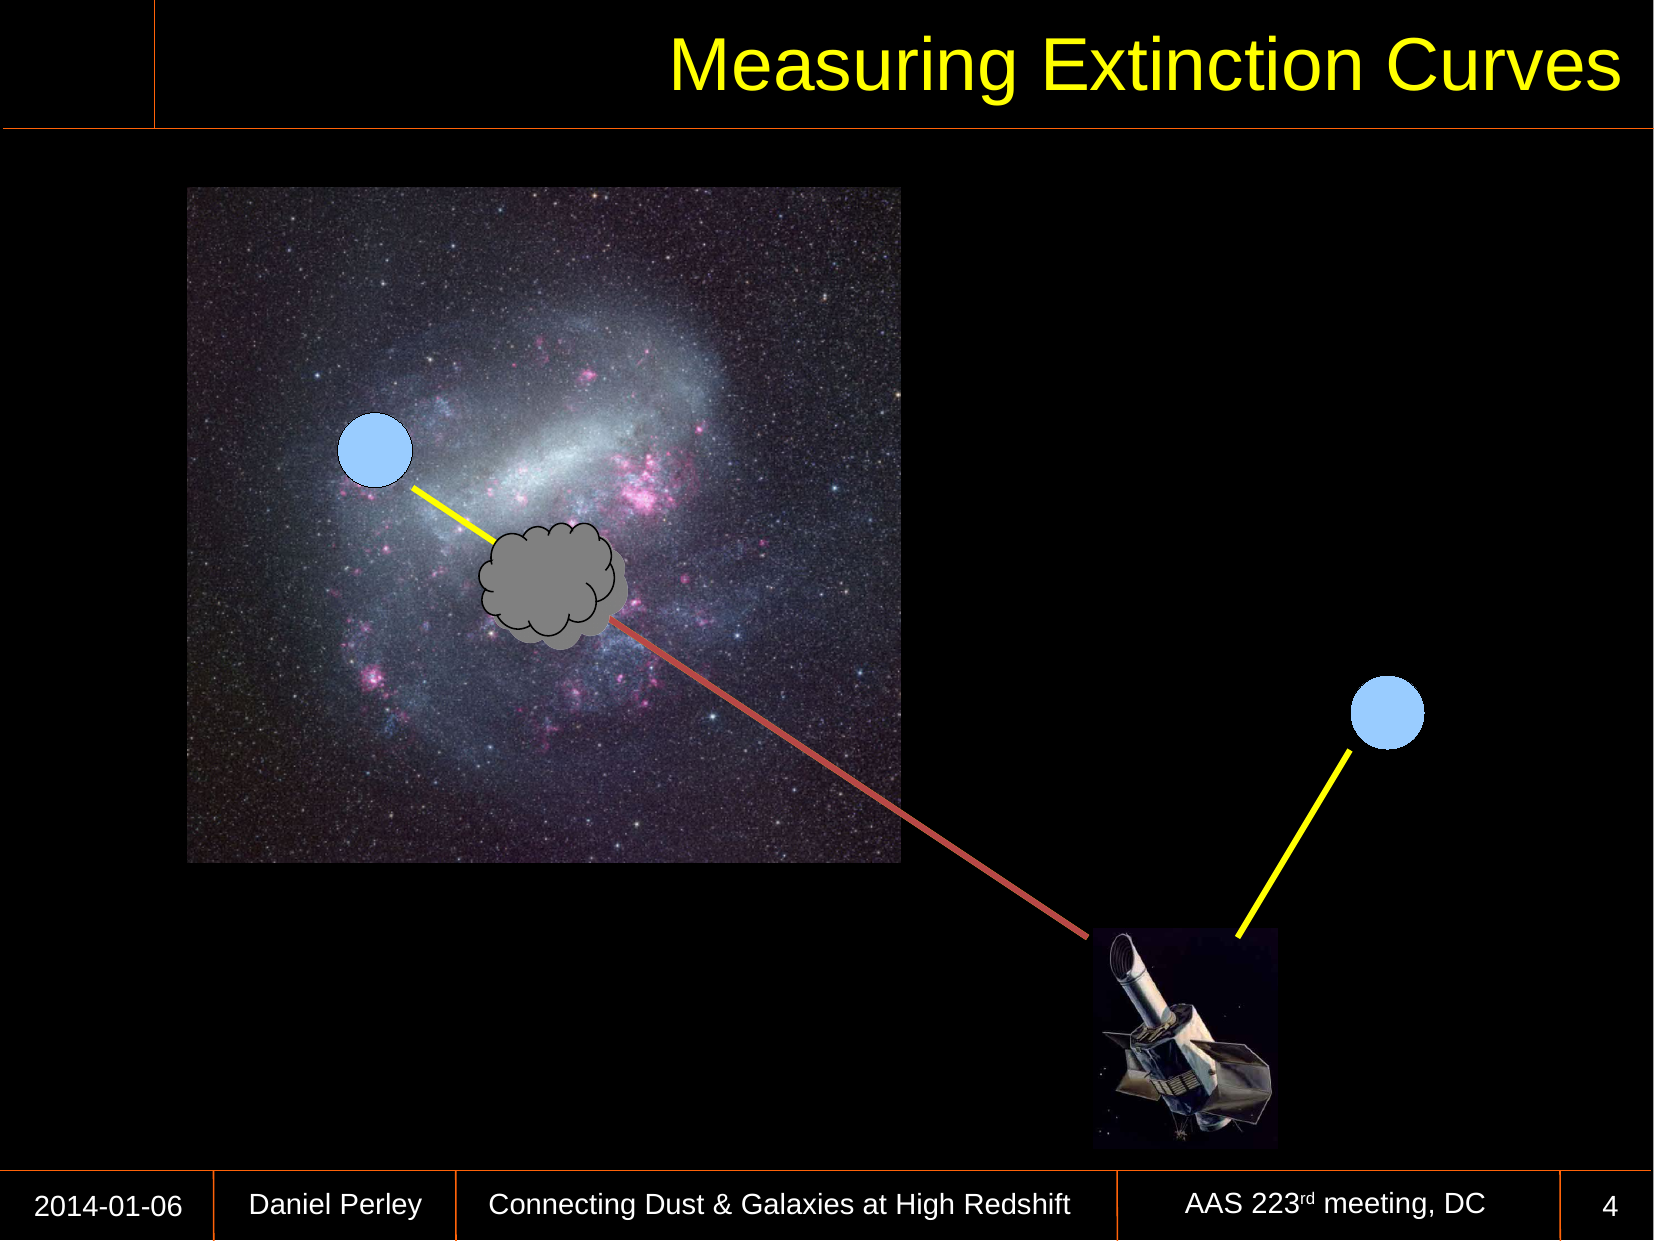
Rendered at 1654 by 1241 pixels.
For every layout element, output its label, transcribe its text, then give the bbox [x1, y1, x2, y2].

picture [1093, 928, 1278, 1149]
picture [187, 187, 901, 863]
text_box [337, 412, 413, 488]
title Measuring Extinction Curves [187, 21, 1624, 108]
text_box [478, 523, 615, 636]
text_box [1350, 675, 1426, 751]
